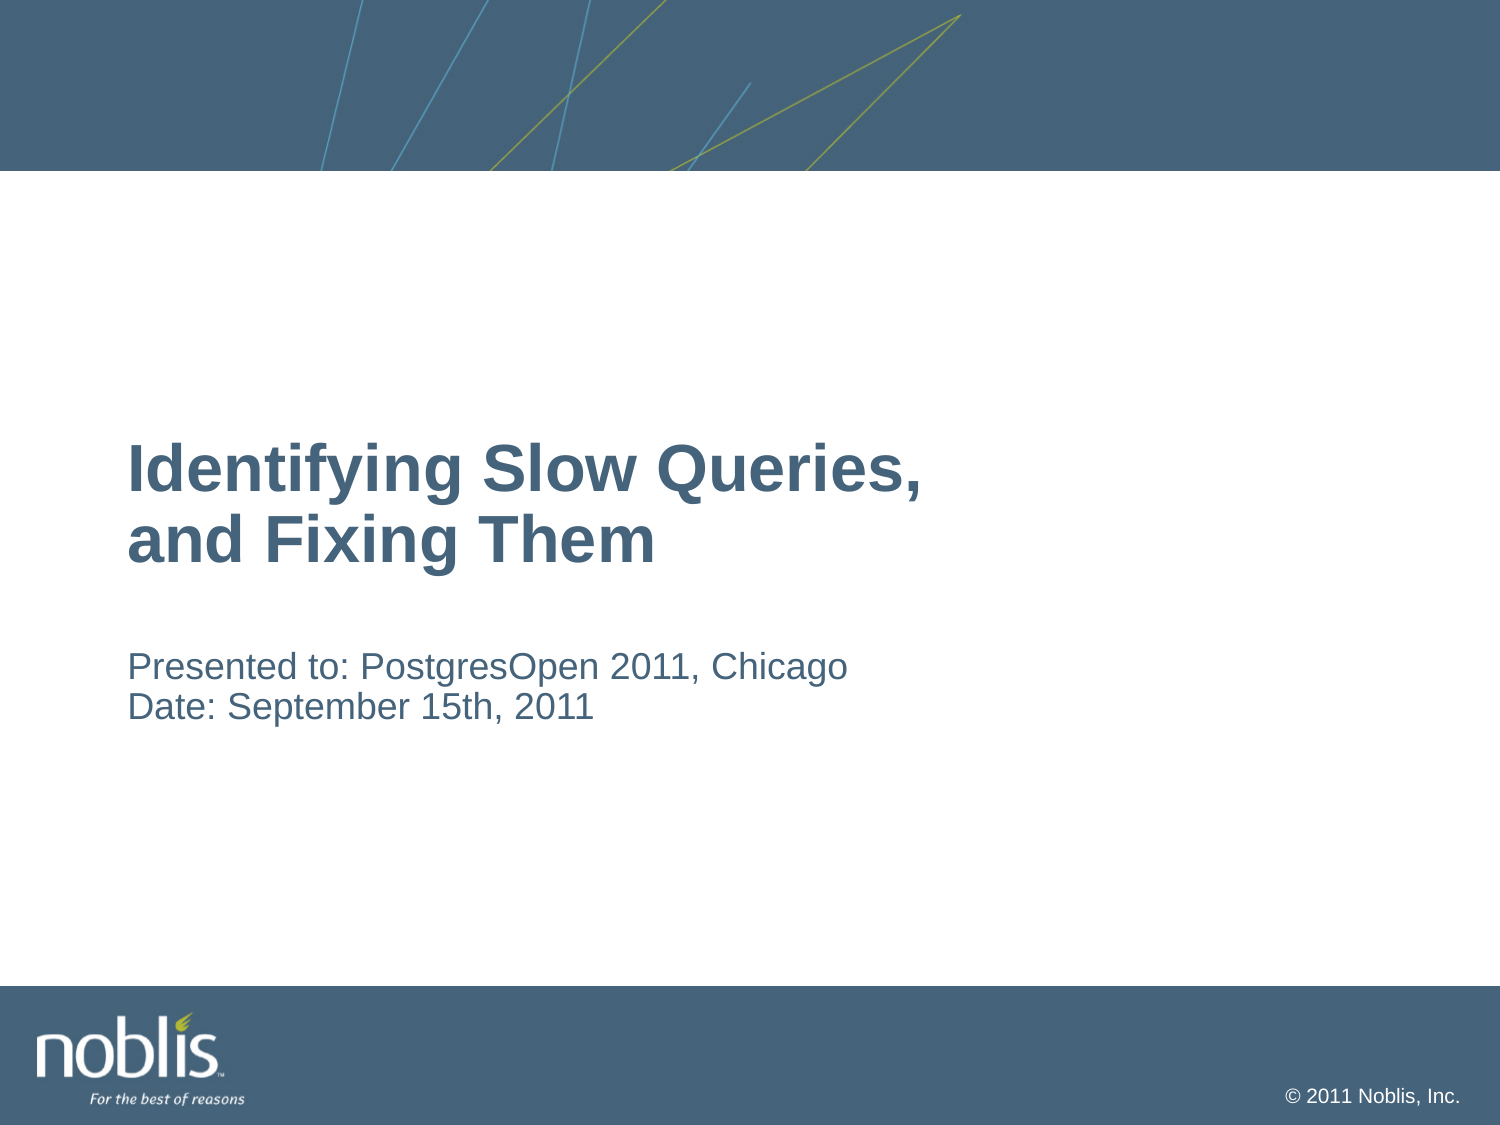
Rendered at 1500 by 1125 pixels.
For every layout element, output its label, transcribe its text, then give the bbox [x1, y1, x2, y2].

picture [0, 0, 1500, 171]
title Identifying Slow Queries, and Fixing Them Presented to: PostgresOpen 2011, Chicago Date: September 15th, 2011 [112, 425, 1388, 737]
picture [0, 986, 1500, 1125]
